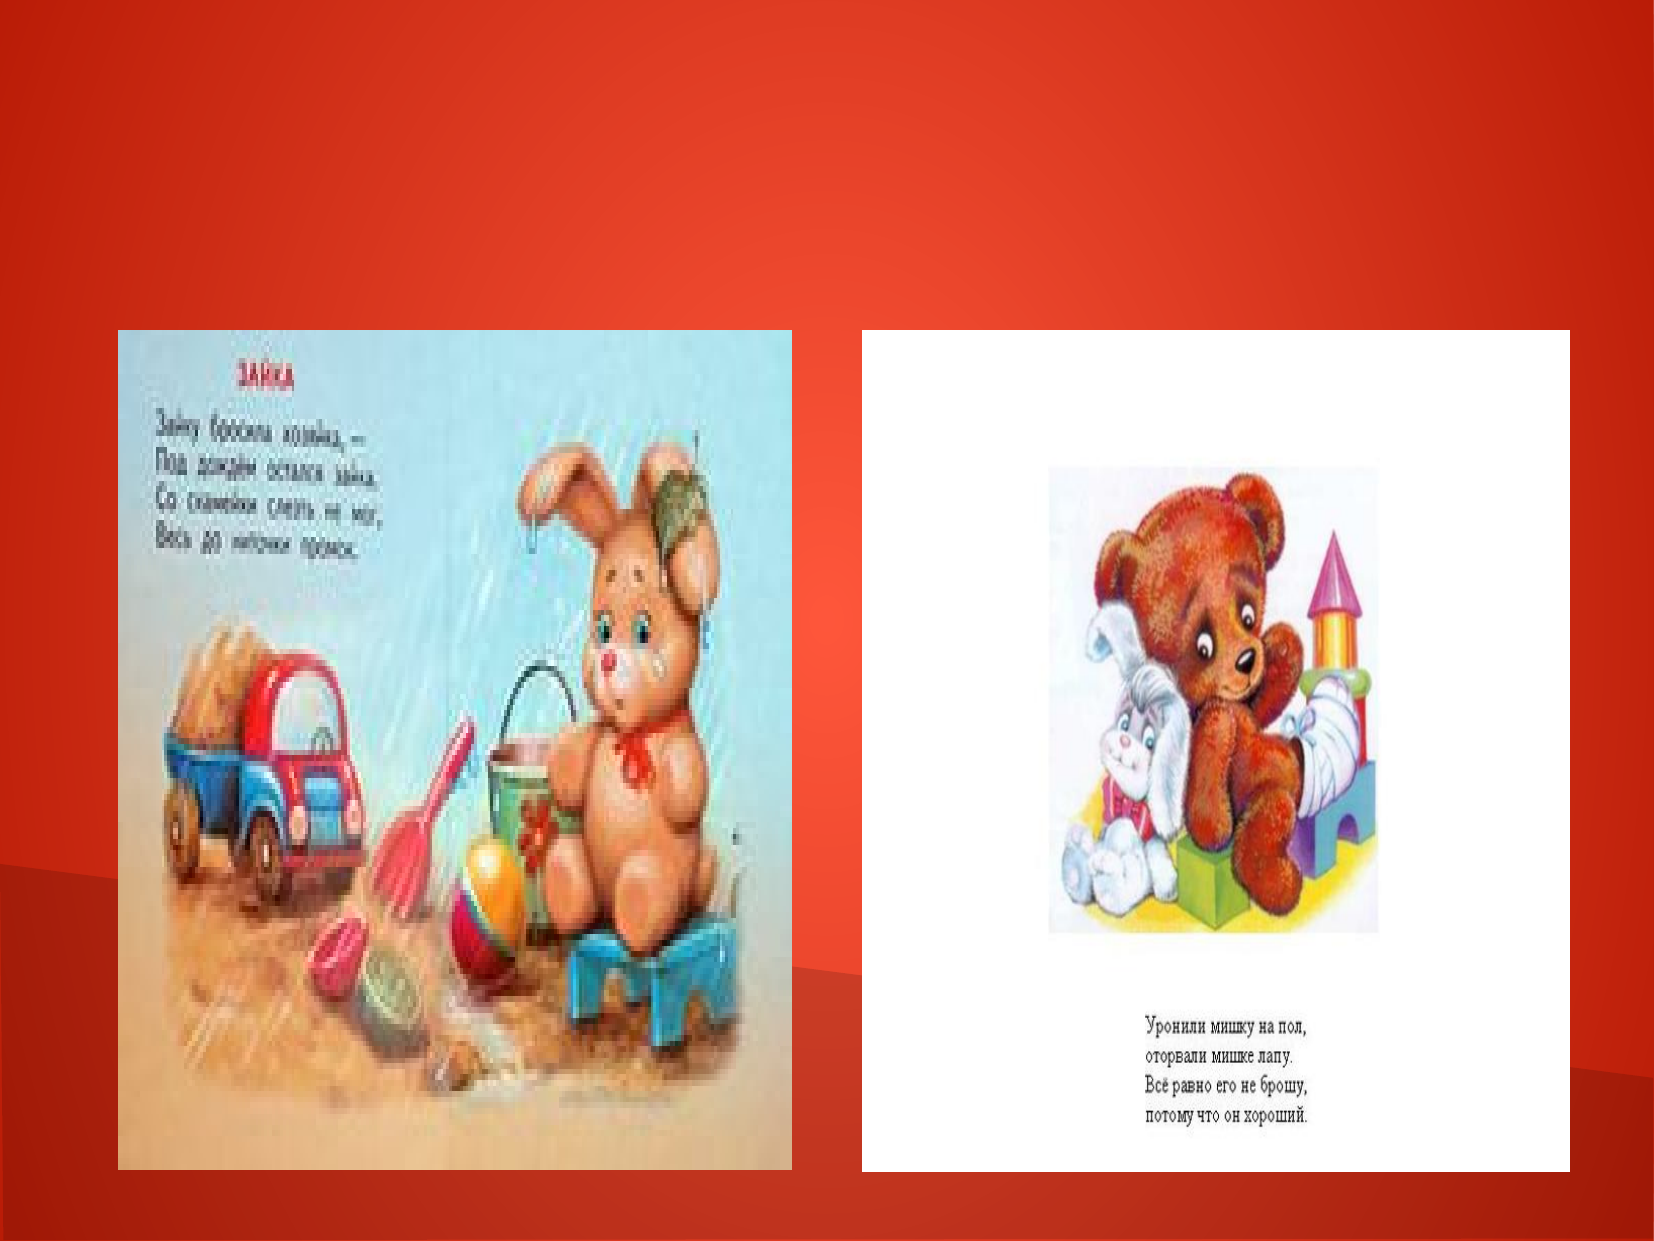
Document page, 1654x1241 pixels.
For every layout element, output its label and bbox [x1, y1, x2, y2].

picture [118, 330, 792, 1170]
picture [862, 330, 1570, 1172]
